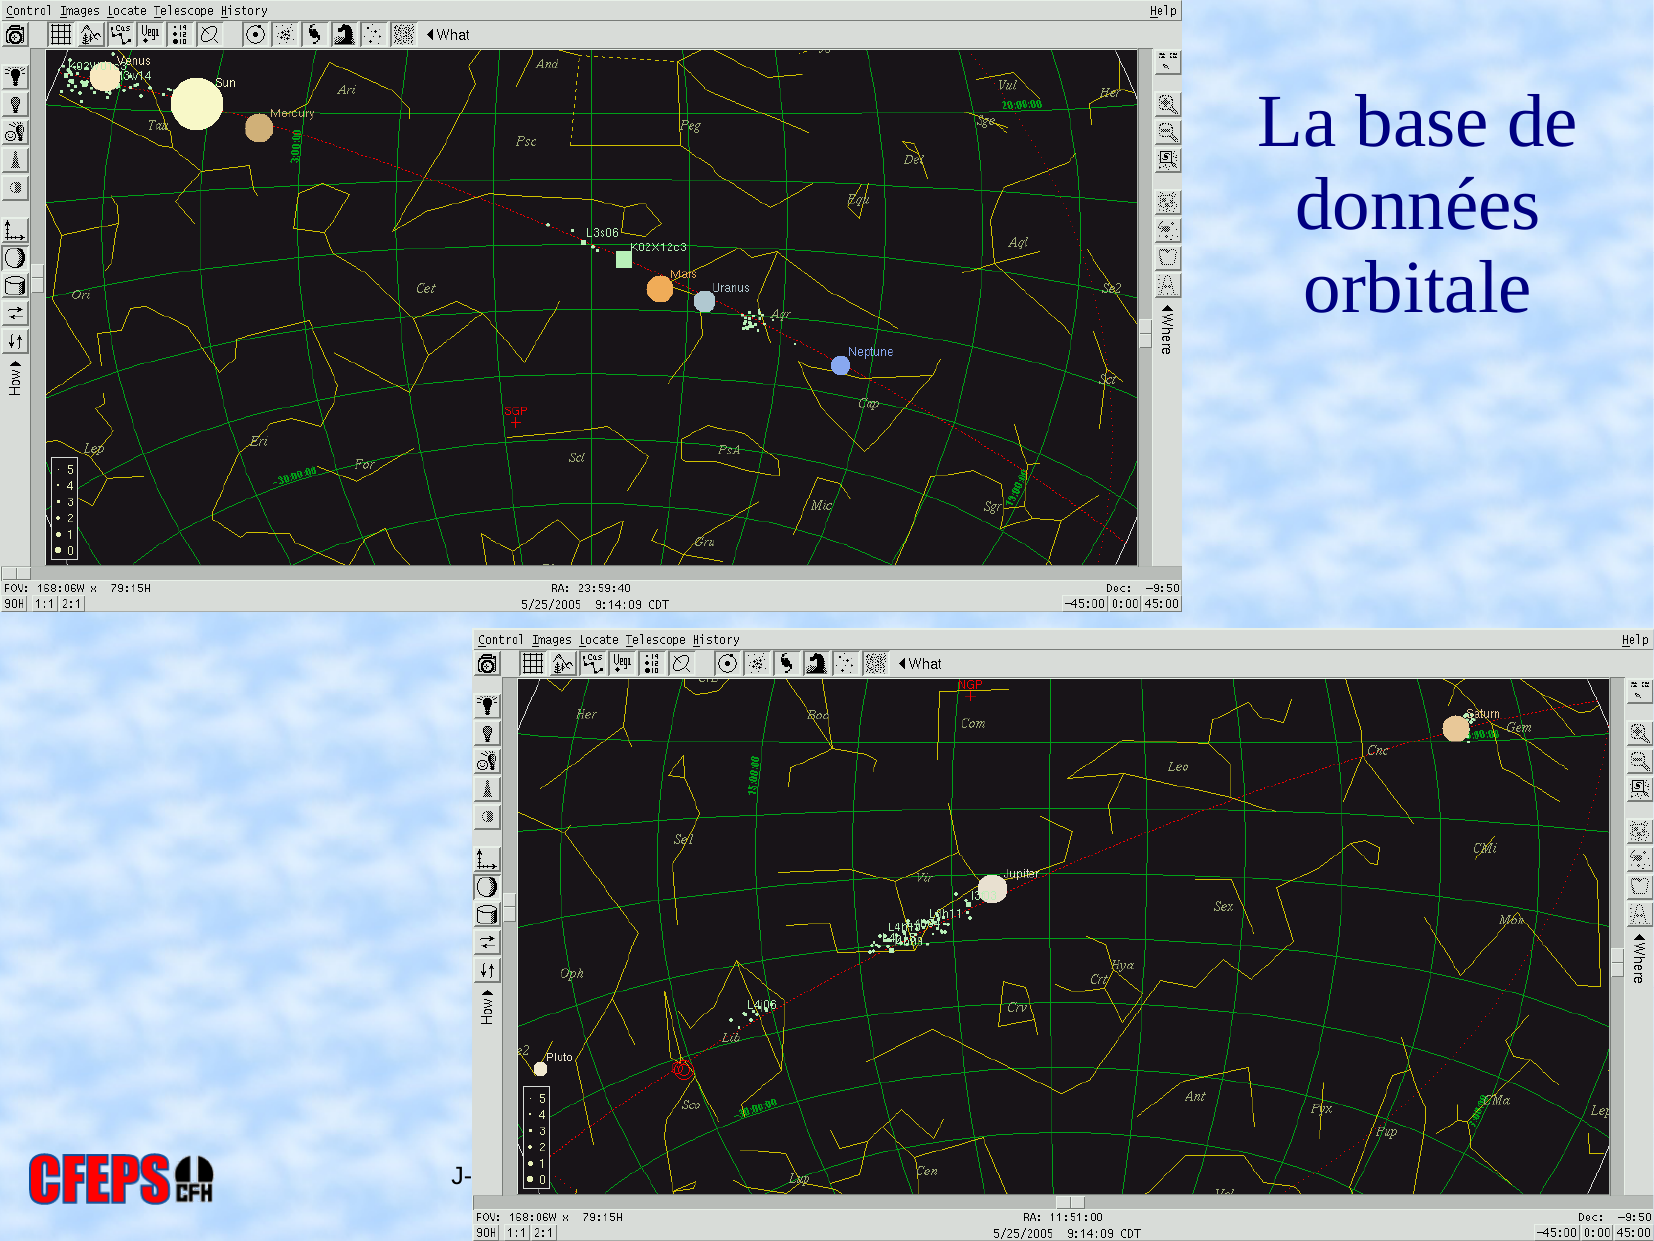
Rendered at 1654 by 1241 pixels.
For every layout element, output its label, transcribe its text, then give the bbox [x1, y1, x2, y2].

title La base de données orbitale [1182, 68, 1654, 341]
picture [0, 0, 1654, 1241]
